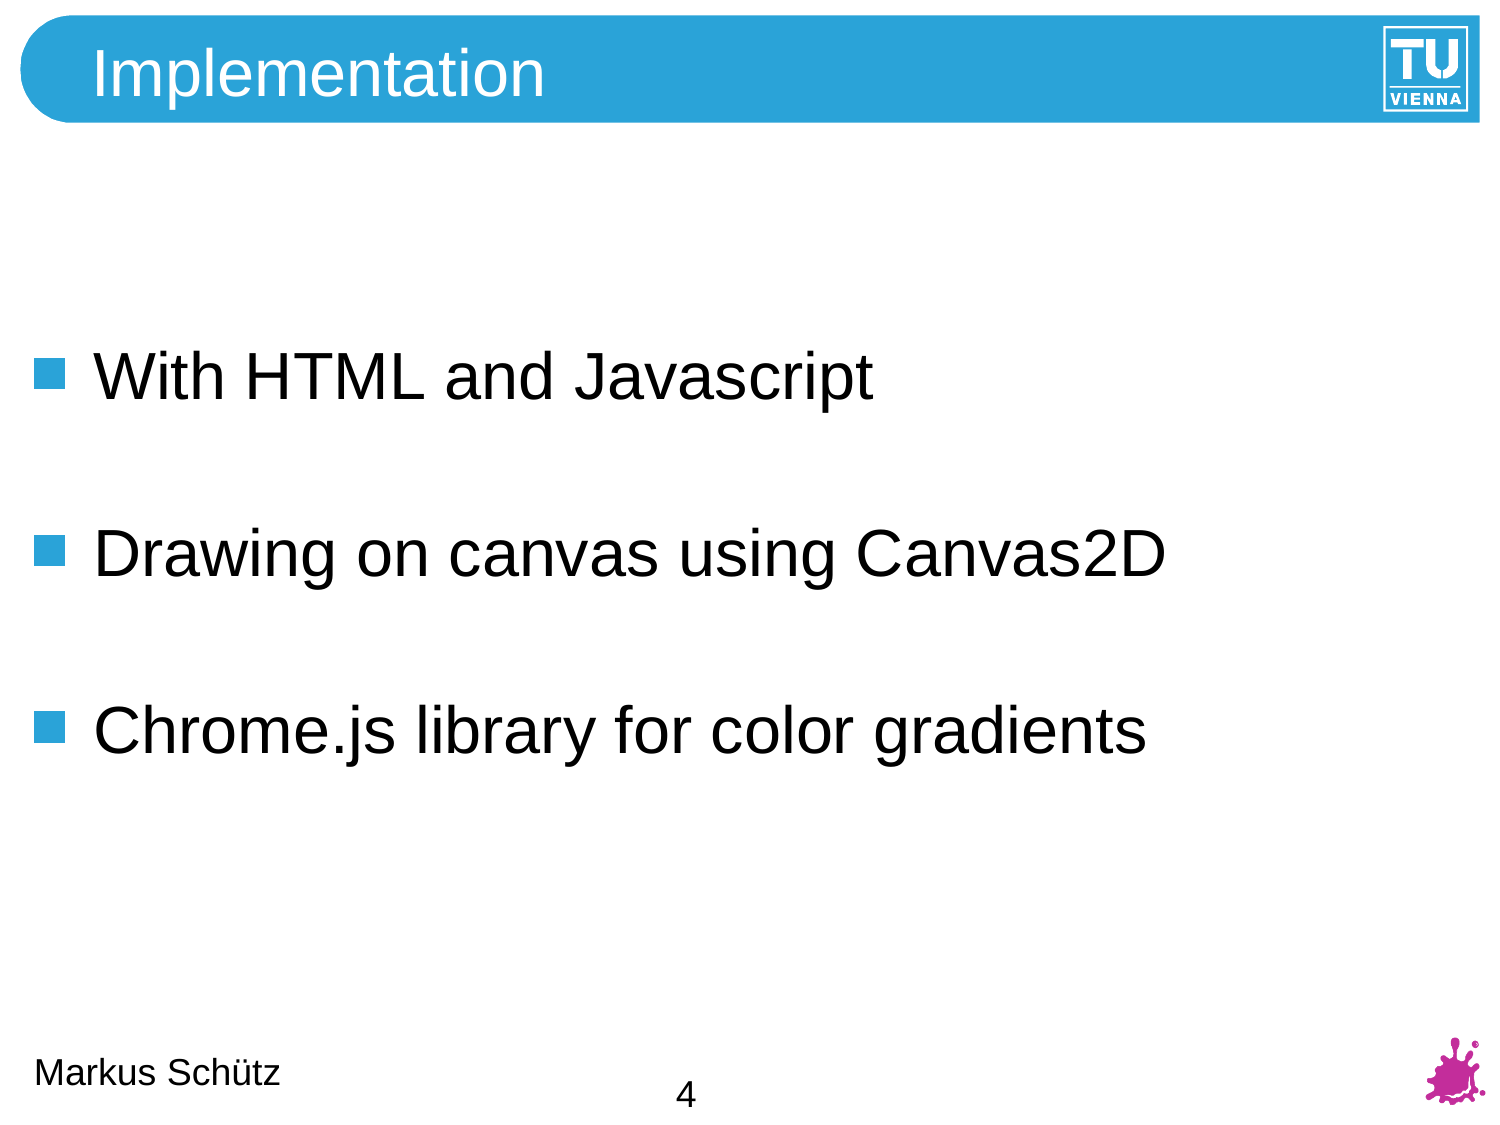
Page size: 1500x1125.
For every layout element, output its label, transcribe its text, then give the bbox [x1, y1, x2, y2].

list With HTML and Javascript Drawing on canvas using Canvas2D Chrome.js library for color gradients [19, 148, 1481, 1047]
title Implementation [76, 7, 1350, 132]
